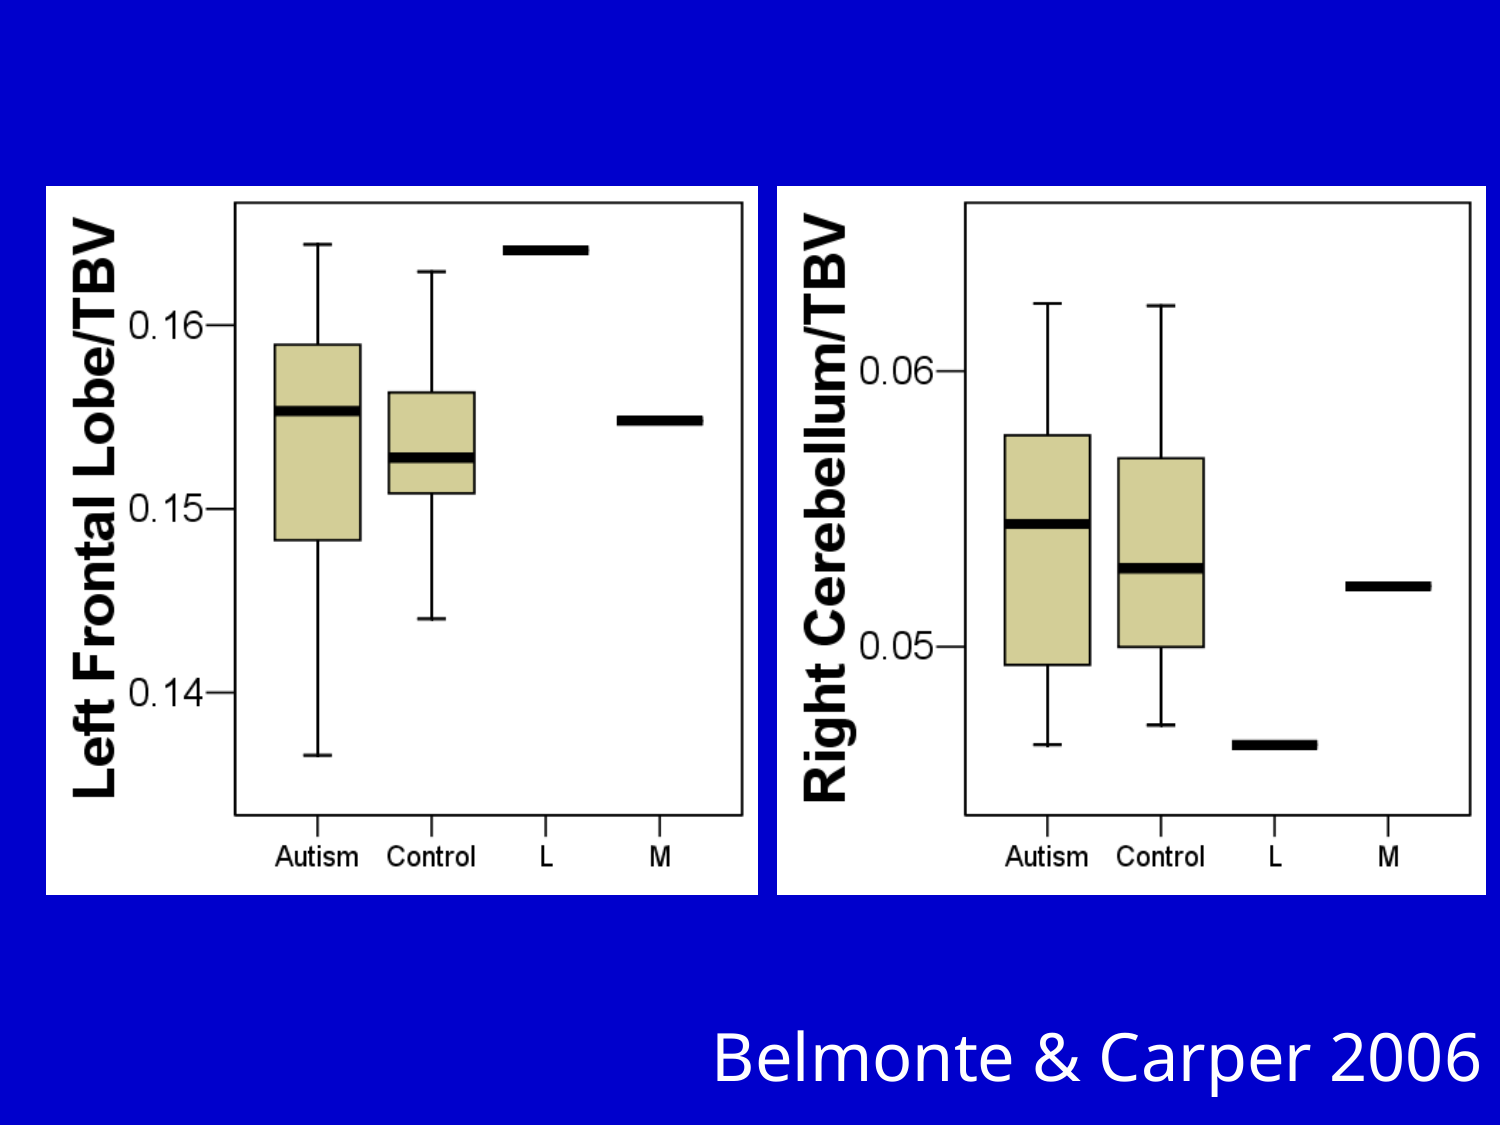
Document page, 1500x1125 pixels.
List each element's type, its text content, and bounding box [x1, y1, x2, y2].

picture [46, 186, 758, 895]
picture [777, 186, 1486, 895]
title Belmonte & Carper 2006 [694, 969, 1500, 1125]
